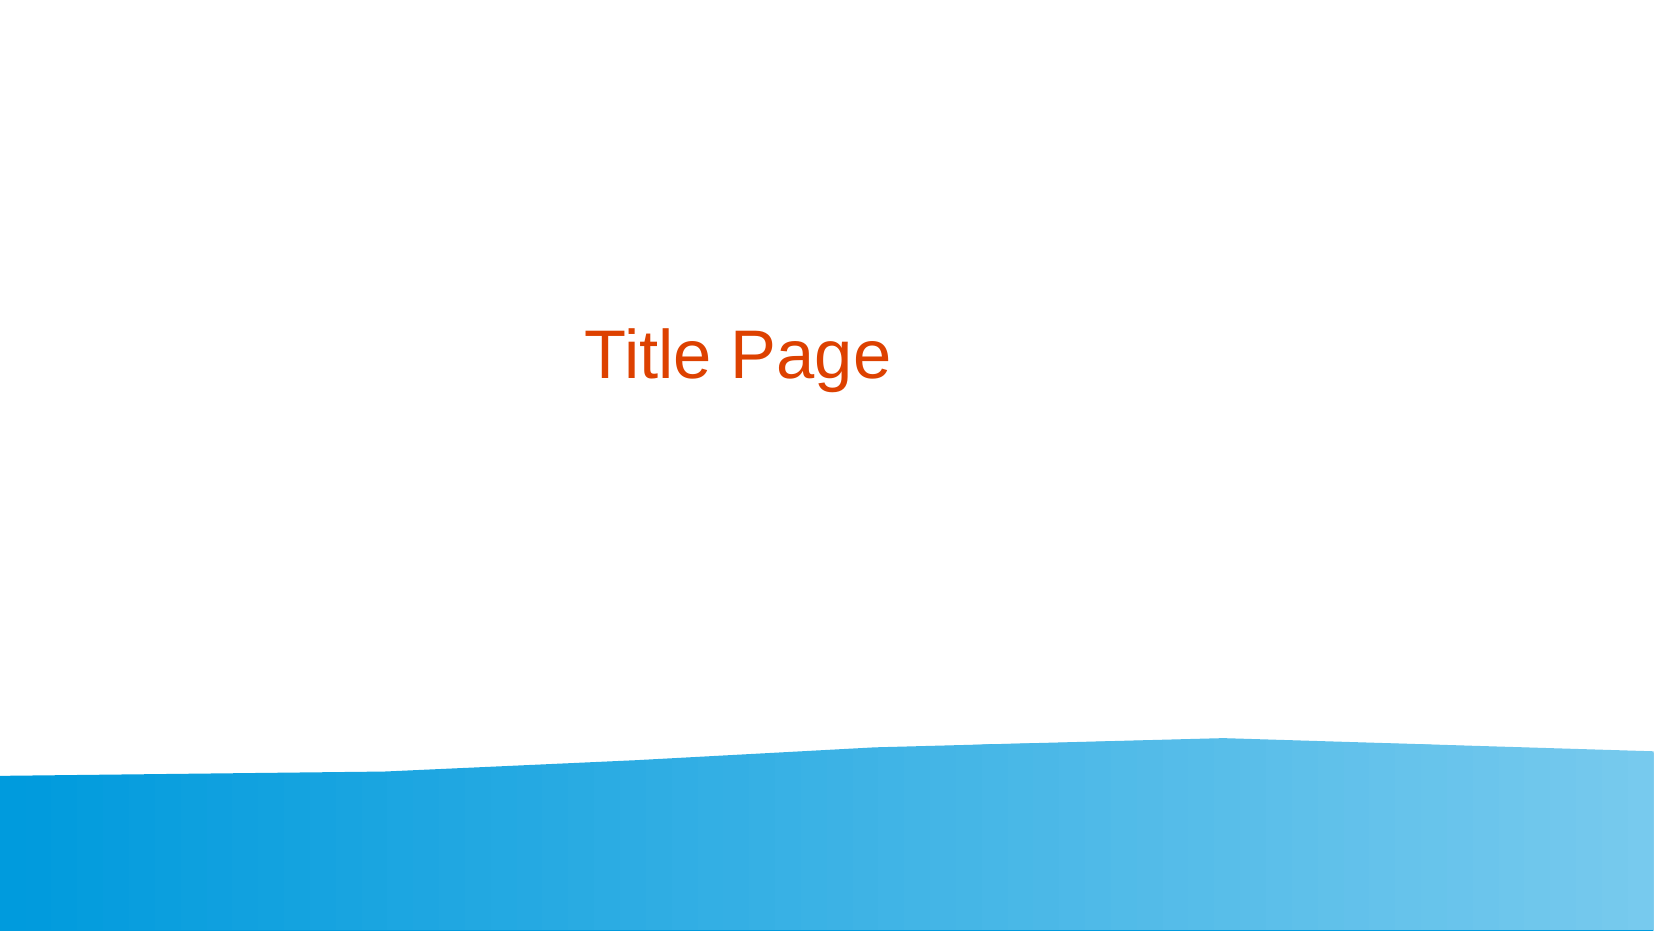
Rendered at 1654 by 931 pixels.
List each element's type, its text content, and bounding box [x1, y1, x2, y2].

title Title Page [0, 265, 1477, 443]
